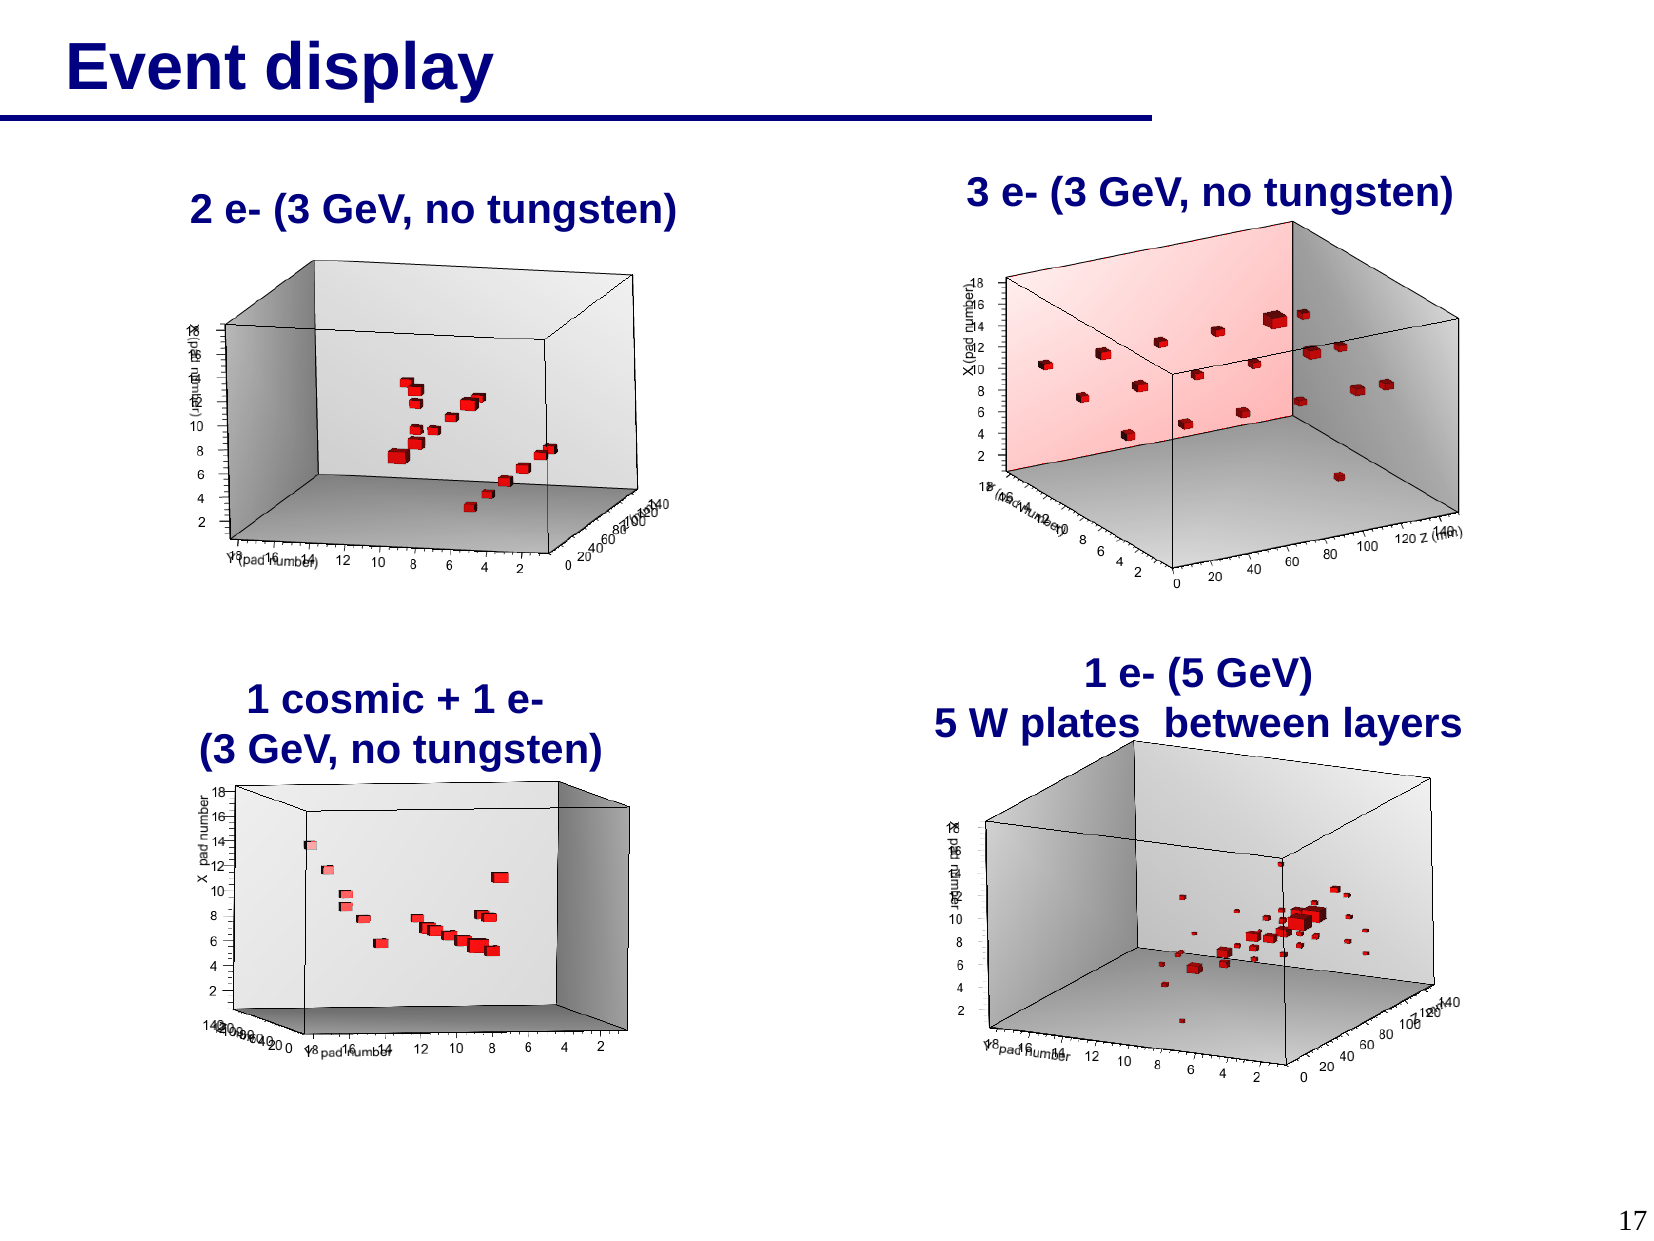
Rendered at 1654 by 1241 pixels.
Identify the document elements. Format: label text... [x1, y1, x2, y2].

title Event display [41, 8, 1530, 118]
text_box 1 e- (5 GeV) 5 W plates between layers [800, 637, 1582, 754]
text_box 1 cosmic + 1 e- (3 GeV, no tungsten) [114, 664, 674, 731]
picture [878, 754, 1541, 1127]
picture [100, 182, 762, 631]
picture [901, 170, 1563, 619]
text_box 3 e- (3 GeV, no tungsten) [935, 156, 1554, 223]
picture [100, 683, 762, 1132]
text_box 2 e- (3 GeV, no tungsten) [158, 173, 702, 240]
